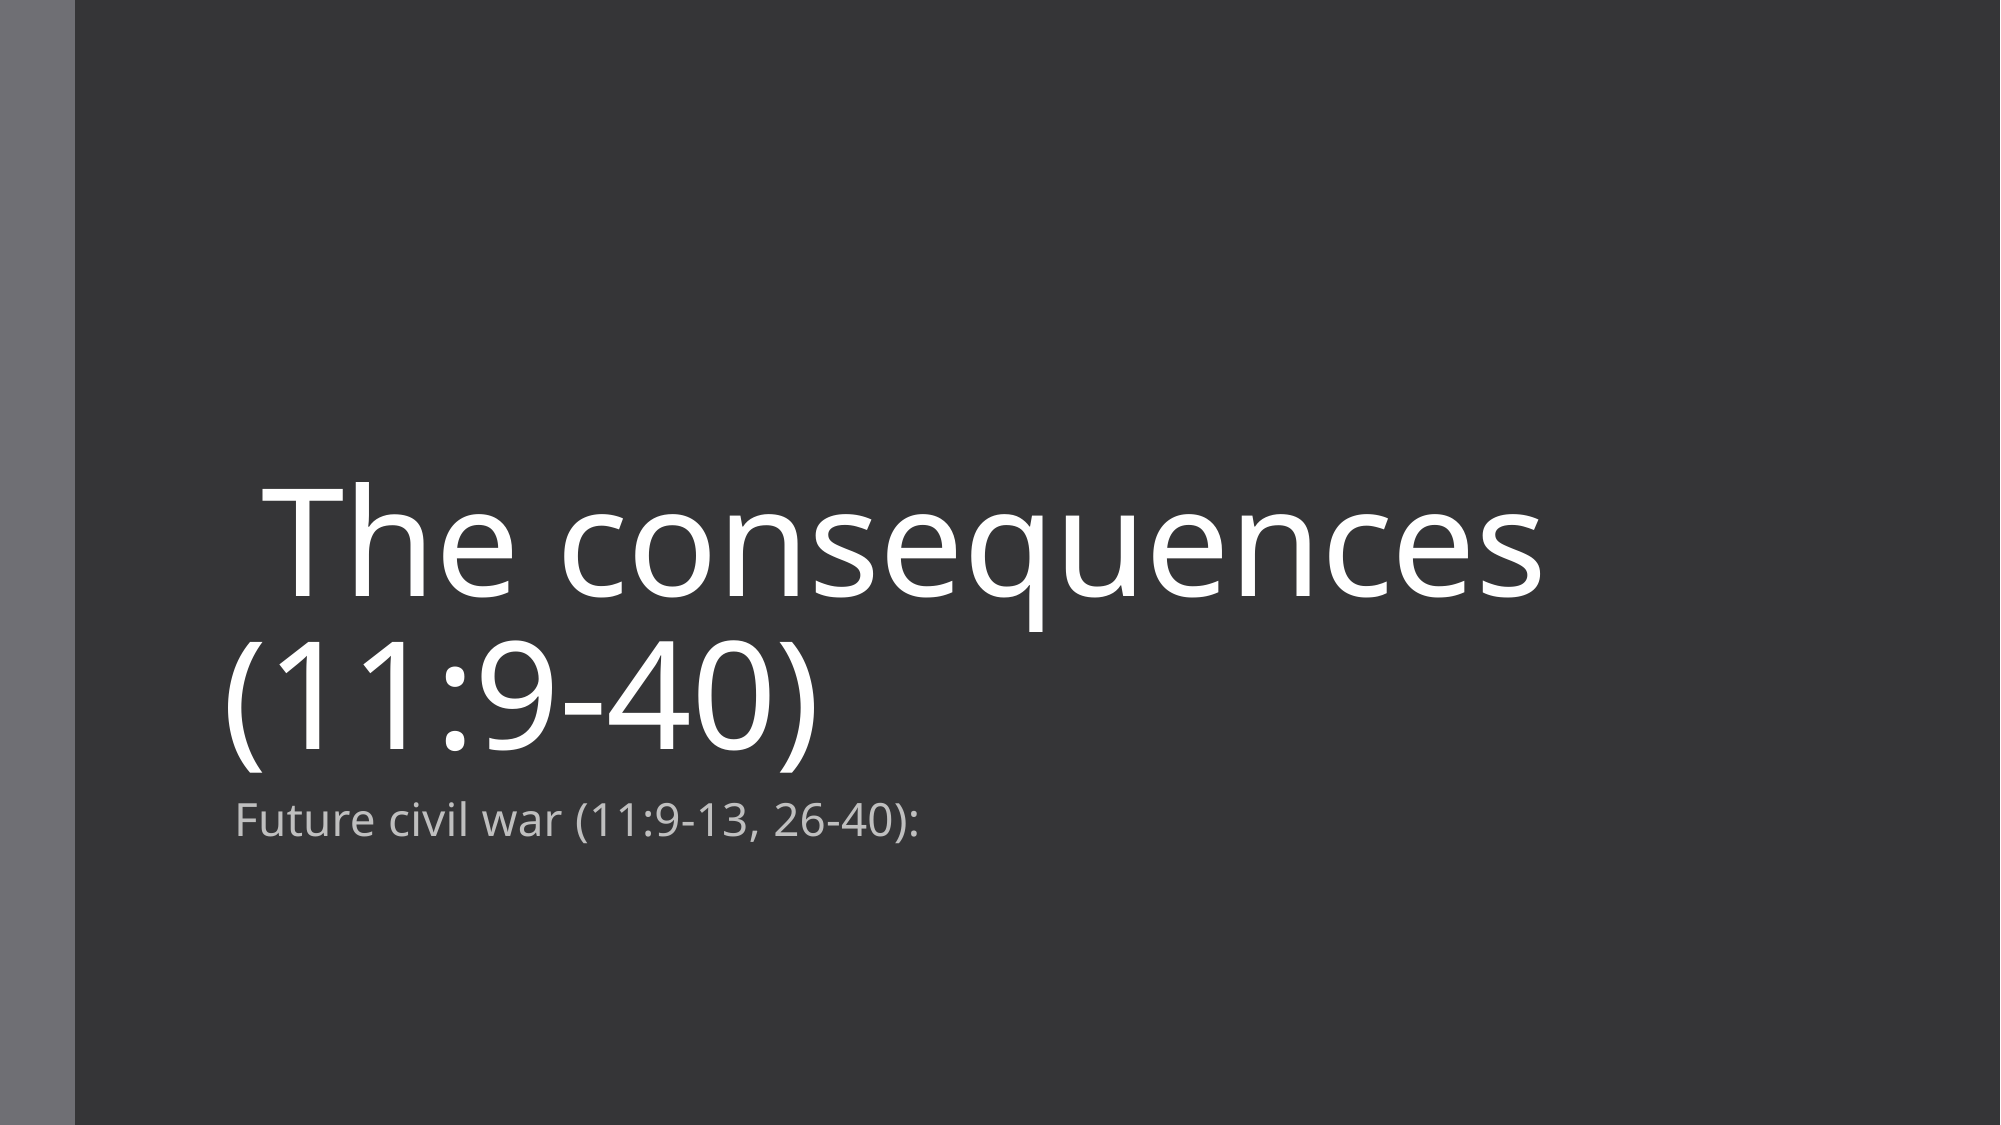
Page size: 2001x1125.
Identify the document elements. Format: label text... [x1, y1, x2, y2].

title The consequences (11:9-40) [206, 124, 1752, 787]
subtitle Future civil war (11:9-13, 26-40): [206, 787, 1752, 1066]
